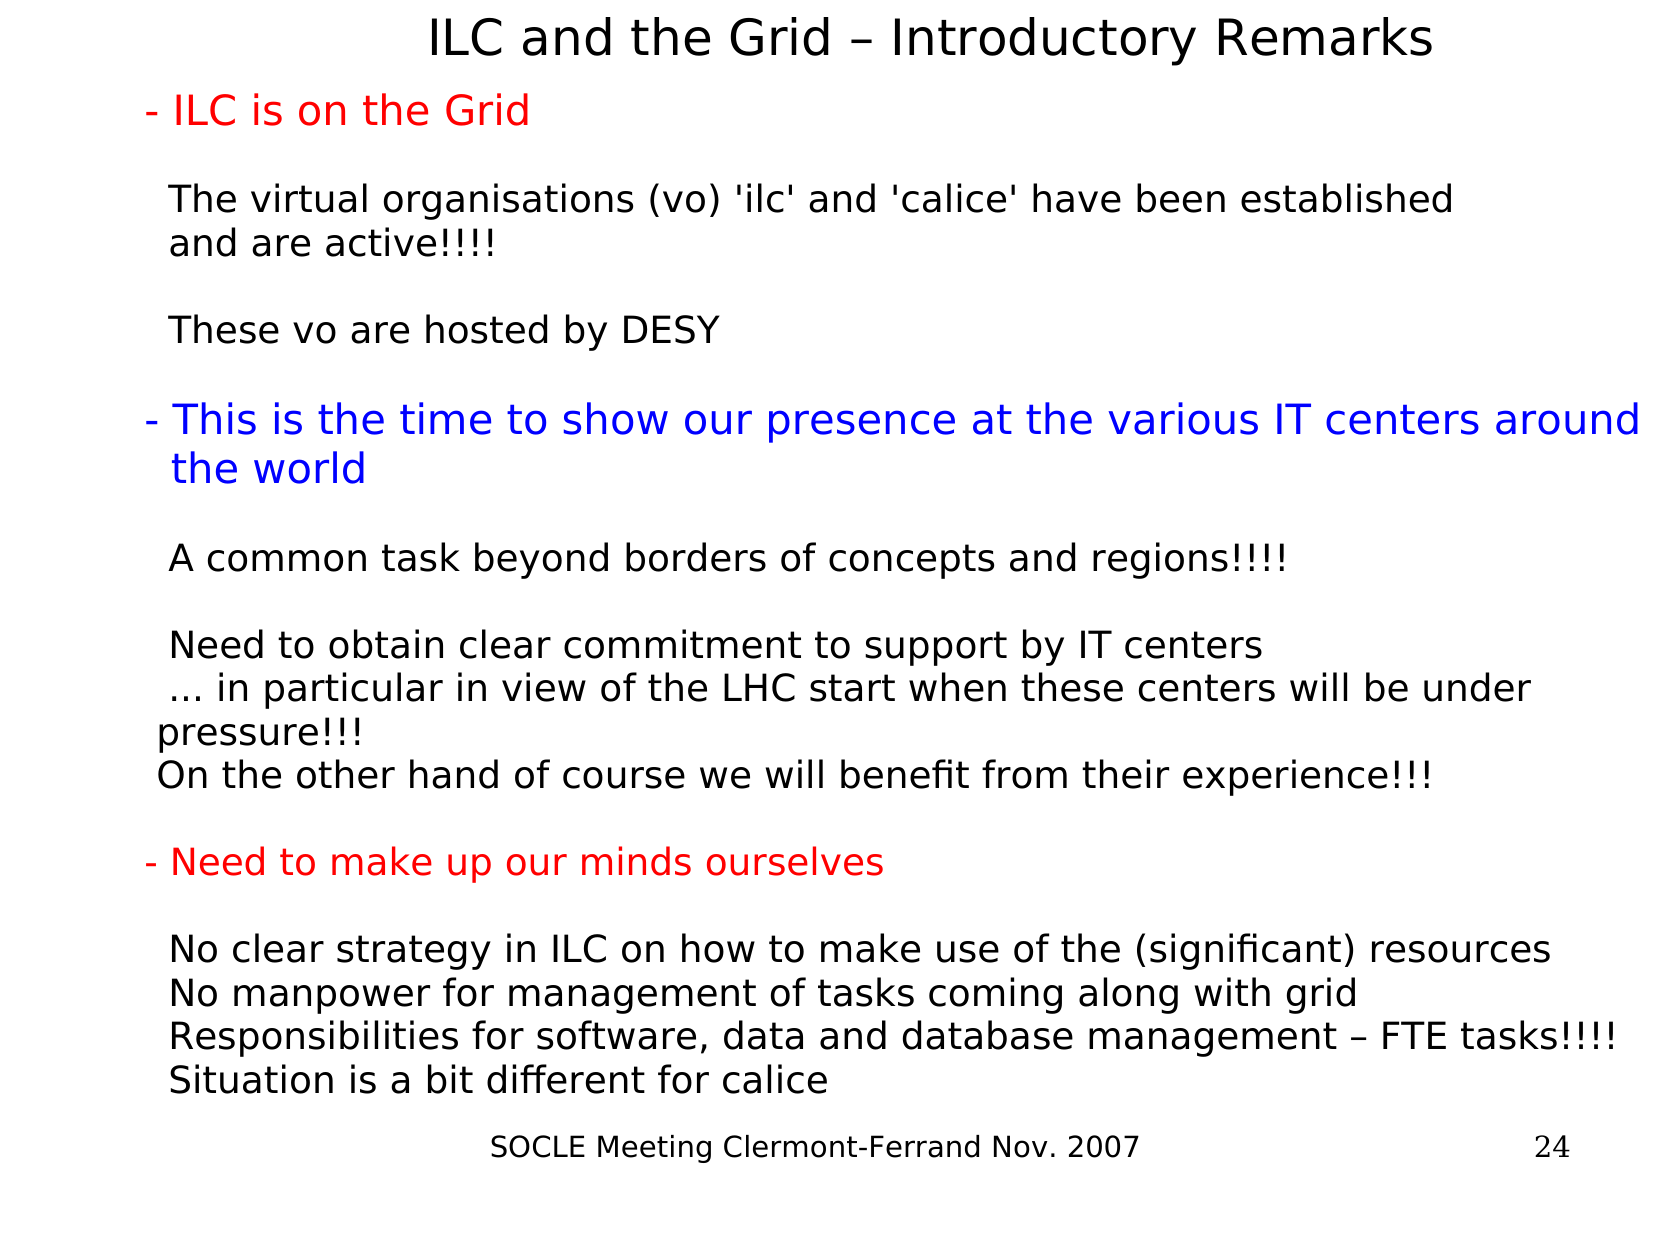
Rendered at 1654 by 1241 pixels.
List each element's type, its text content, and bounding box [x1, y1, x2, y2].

text_box - ILC is on the Grid The virtual organisations (vo) 'ilc' and 'calice' have been established and are active!!!! These vo are hosted by DESY - This is the time to show our presence at the various IT centers around the world A common task beyond borders of concepts and regions!!!! Need to obtain clear commitment to support by IT centers ... in particular in view of the LHC start when these centers will be under pressure!!! On the other hand of course we will benefit from their experience!!! - Need to make up our minds ourselves No clear strategy in ILC on how to make use of the (significant) resources No manpower for management of tasks coming along with grid Responsibilities for software, data and database management – FTE tasks!!!! Situation is a bit different for calice [129, 78, 1654, 1110]
text_box ILC and the Grid – Introductory Remarks [412, 2, 1430, 76]
